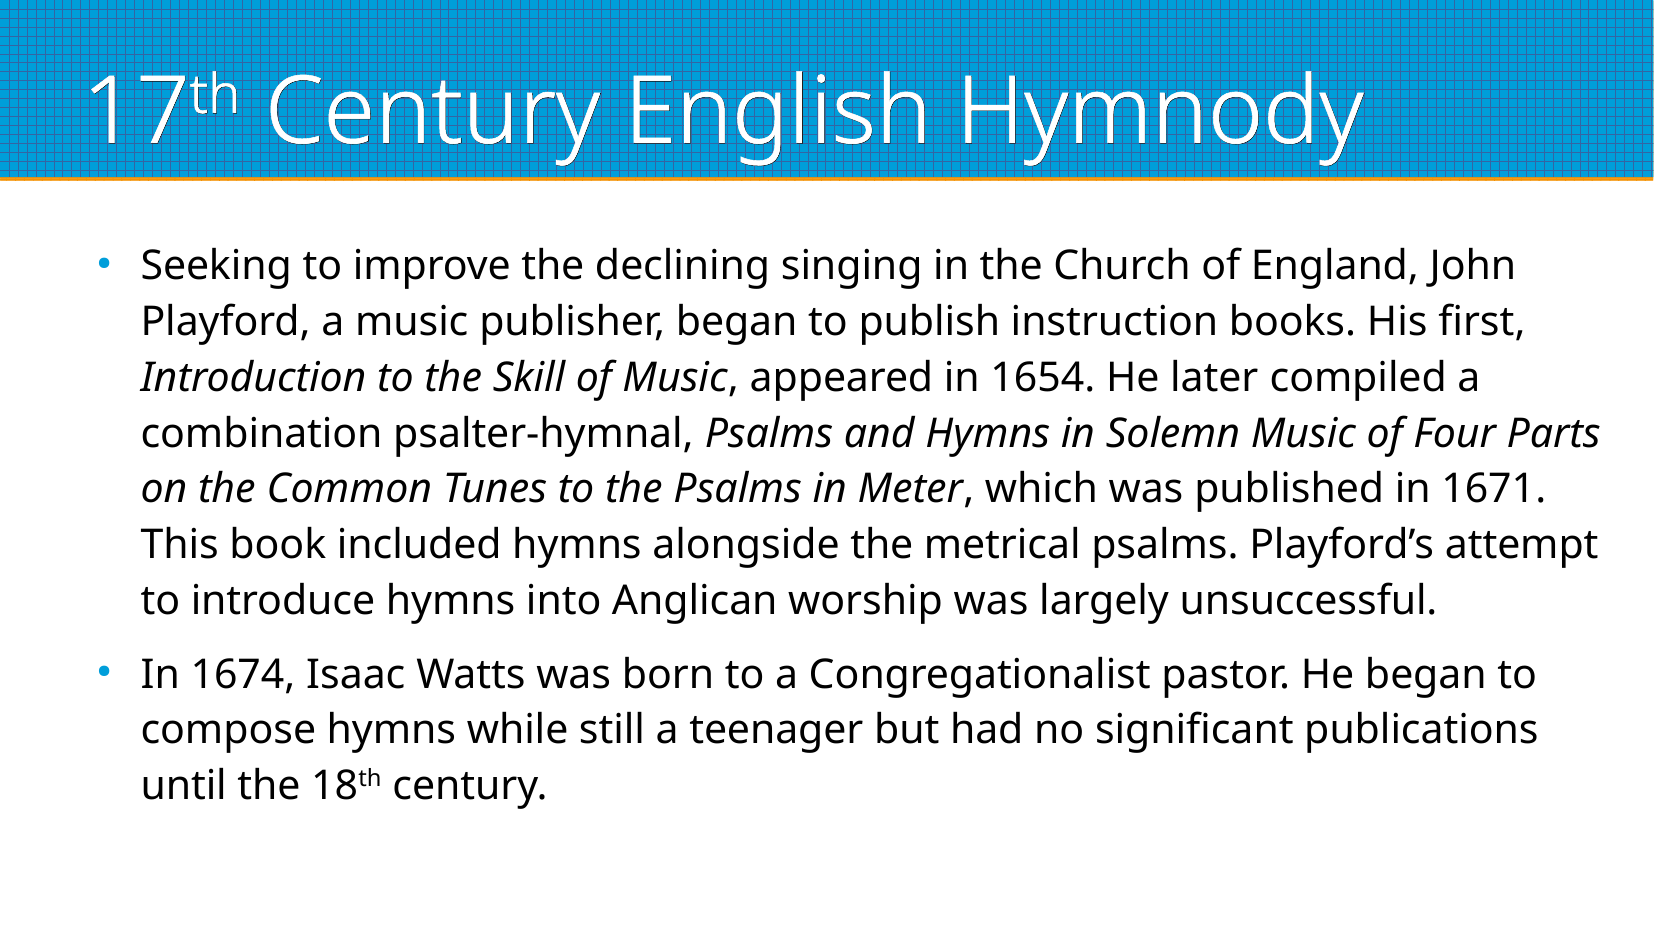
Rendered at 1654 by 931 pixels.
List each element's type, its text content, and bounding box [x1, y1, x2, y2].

title 17th Century English Hymnody [82, 14, 1571, 171]
list Seeking to improve the declining singing in the Church of England, John Playford, a music publisher, began to publish instruction books. His first, Introduction to the Skill of Music, appeared in 1654. He later compiled a combination psalter-hymnal, Psalms and Hymns in Solemn Music of Four Parts on the Common Tunes to the Psalms in Meter, which was published in 1671. This book included hymns alongside the metrical psalms. Playford’s attempt to introduce hymns into Anglican worship was largely unsuccessful. In 1674, Isaac Watts was born to a Congregationalist pastor. He began to compose hymns while still a teenager but had no significant publications until the 18th century. [82, 236, 1613, 863]
